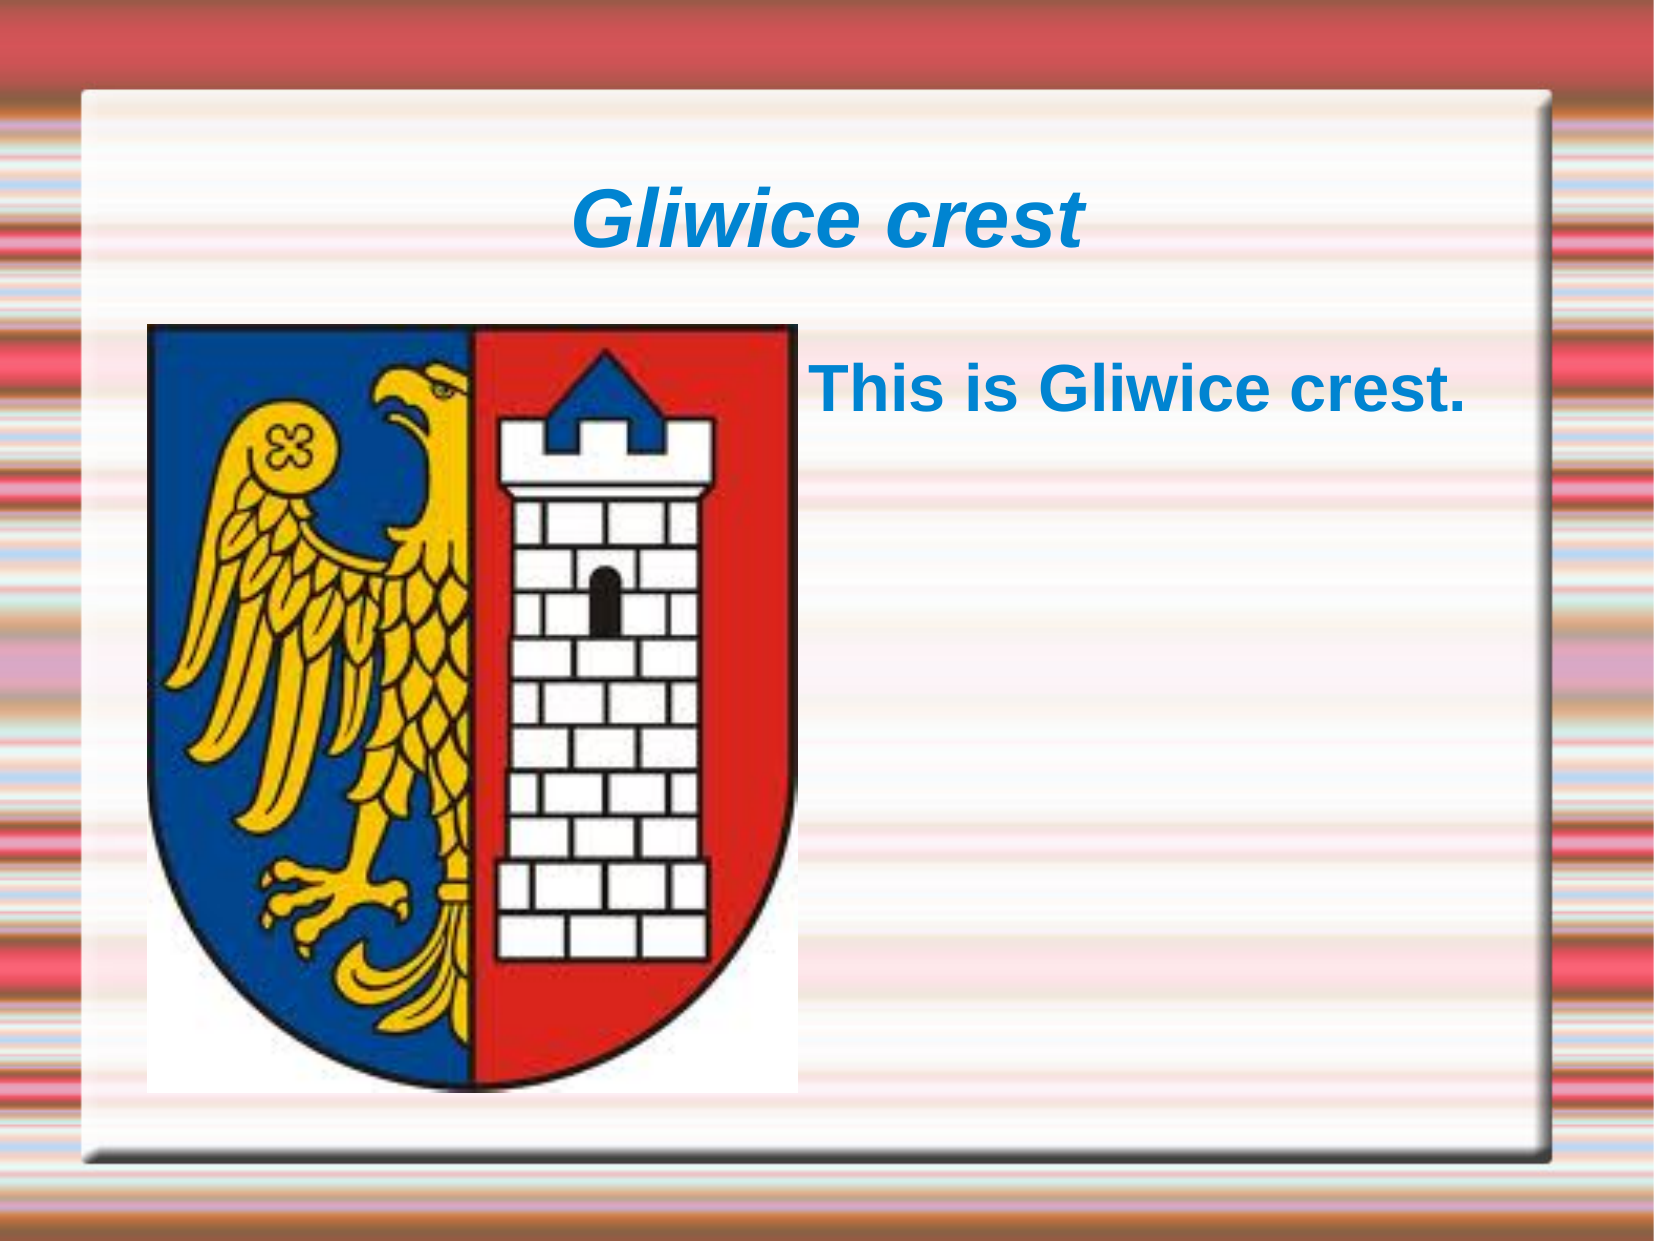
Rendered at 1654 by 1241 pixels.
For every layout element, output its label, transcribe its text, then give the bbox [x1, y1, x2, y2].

list This is Gliwice crest. [797, 350, 1517, 1118]
picture [0, 0, 1654, 1241]
title Gliwice crest [121, 114, 1534, 322]
